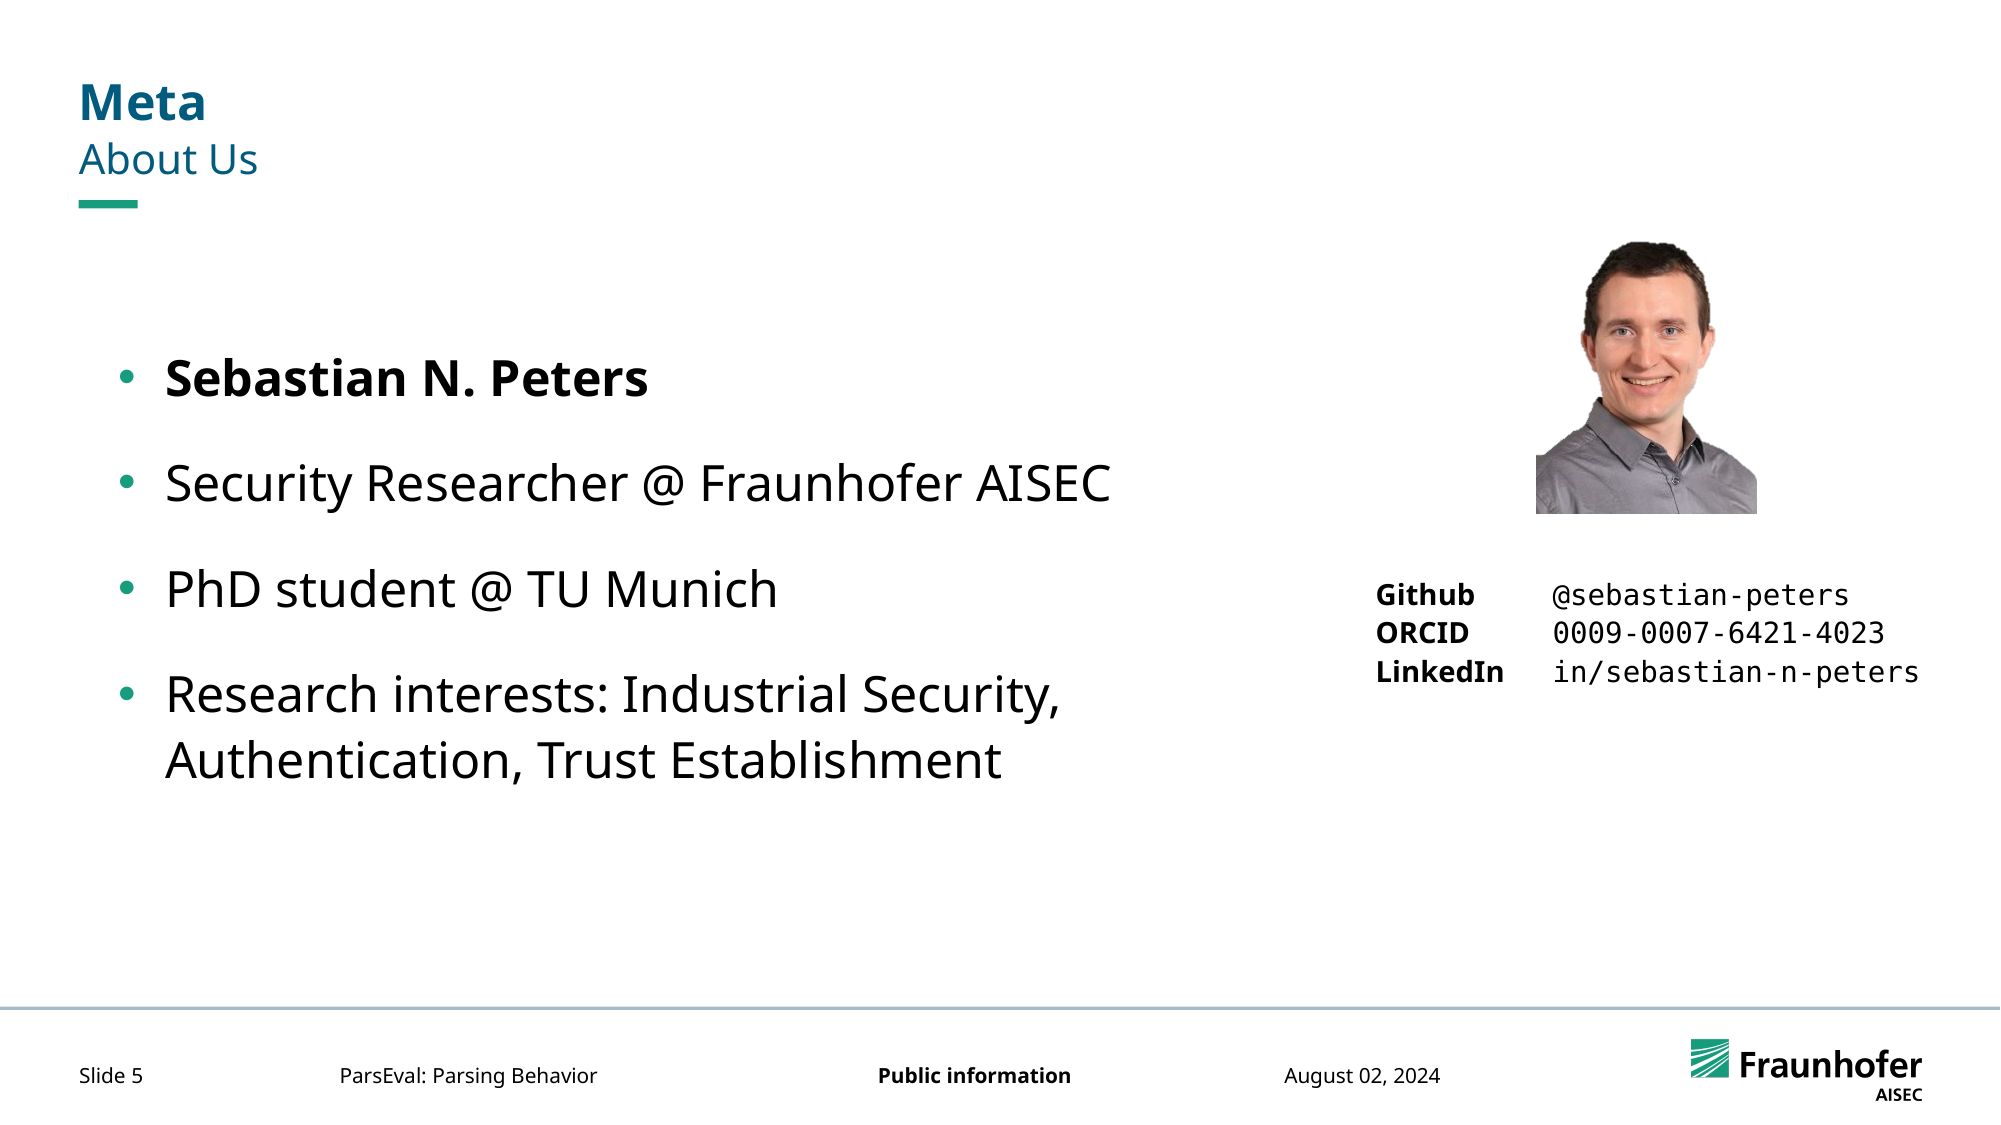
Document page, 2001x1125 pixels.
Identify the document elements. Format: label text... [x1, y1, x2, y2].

title Meta [78, 64, 1922, 127]
picture [1691, 1039, 1922, 1101]
picture [1535, 218, 1757, 514]
list About Us [78, 127, 1922, 180]
list Sebastian N. Peters Security Researcher @ Fraunhofer AISEC PhD student @ TU Munich Research interests: Industrial Security, Authentication, Trust Establishment [118, 340, 1164, 833]
list @sebastian-peters 0009-0007-6421-4023 in/sebastian-n-peters [1505, 572, 2000, 751]
list Github ORCID LinkedIn [1328, 572, 1505, 751]
